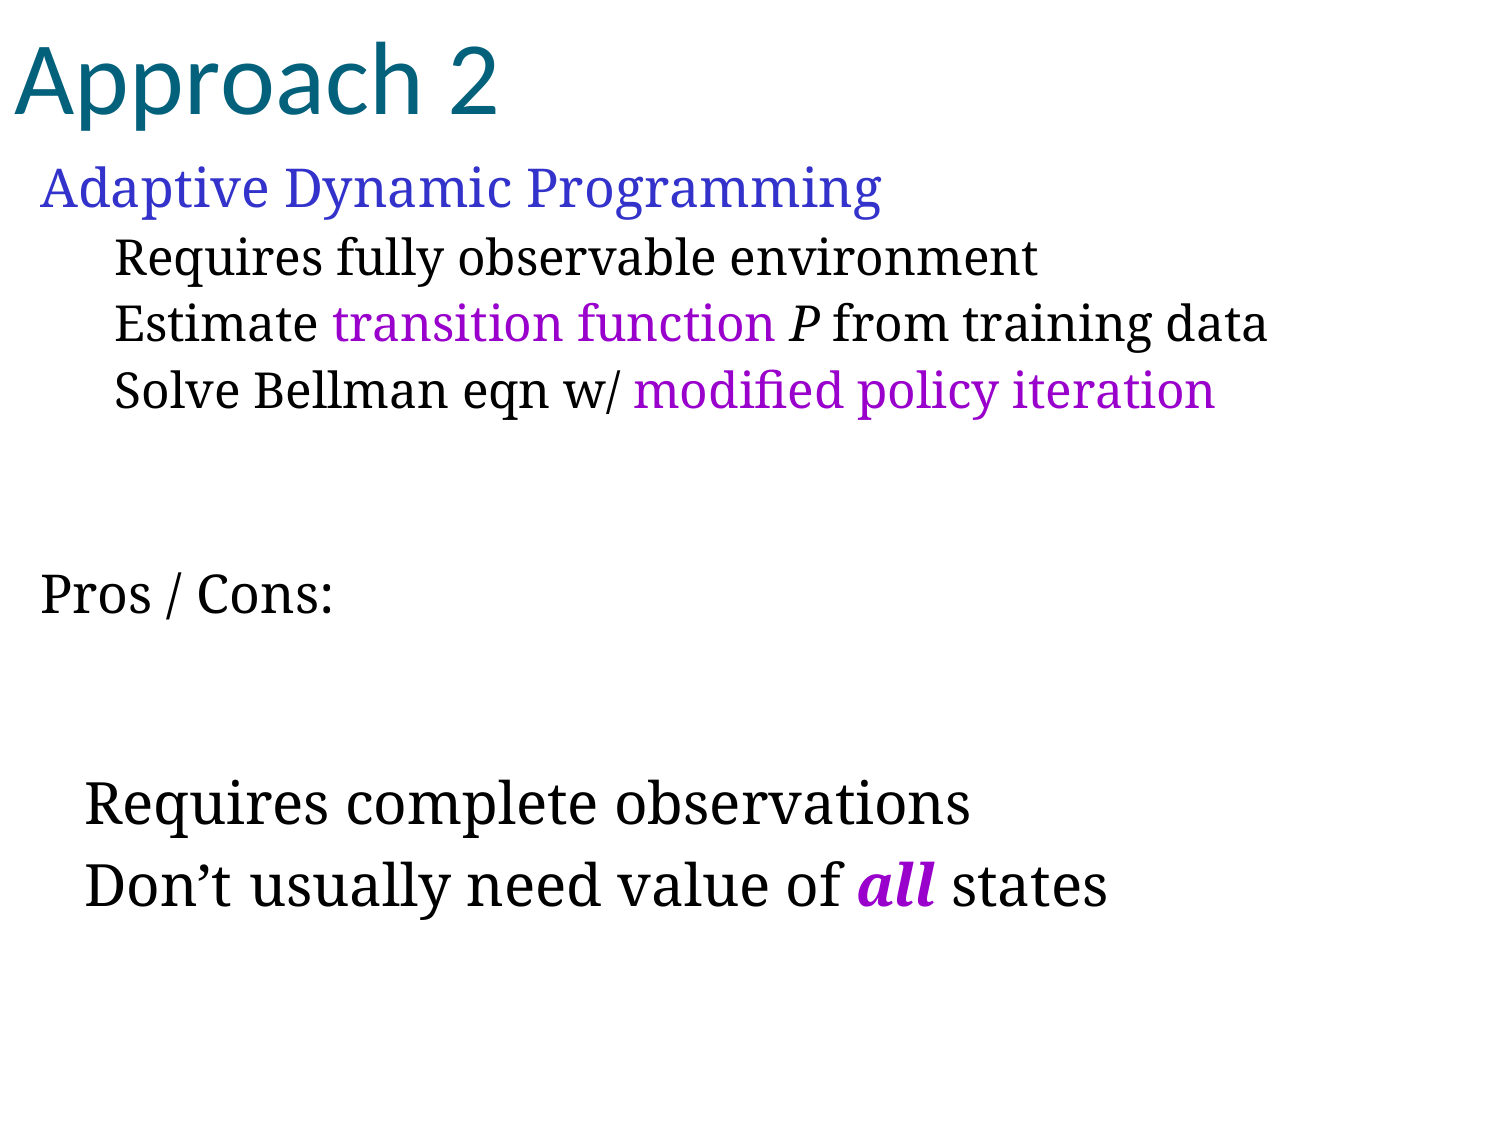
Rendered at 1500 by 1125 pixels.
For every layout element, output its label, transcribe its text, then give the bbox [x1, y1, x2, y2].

text_box Requires complete observations Don’t usually need value of all states [69, 763, 1475, 1017]
title Approach 2 [0, 0, 1500, 147]
list Adaptive Dynamic Programming Requires fully observable environment Estimate transition function P from training data Solve Bellman eqn w/ modified policy iteration Pros / Cons: [25, 146, 1500, 637]
